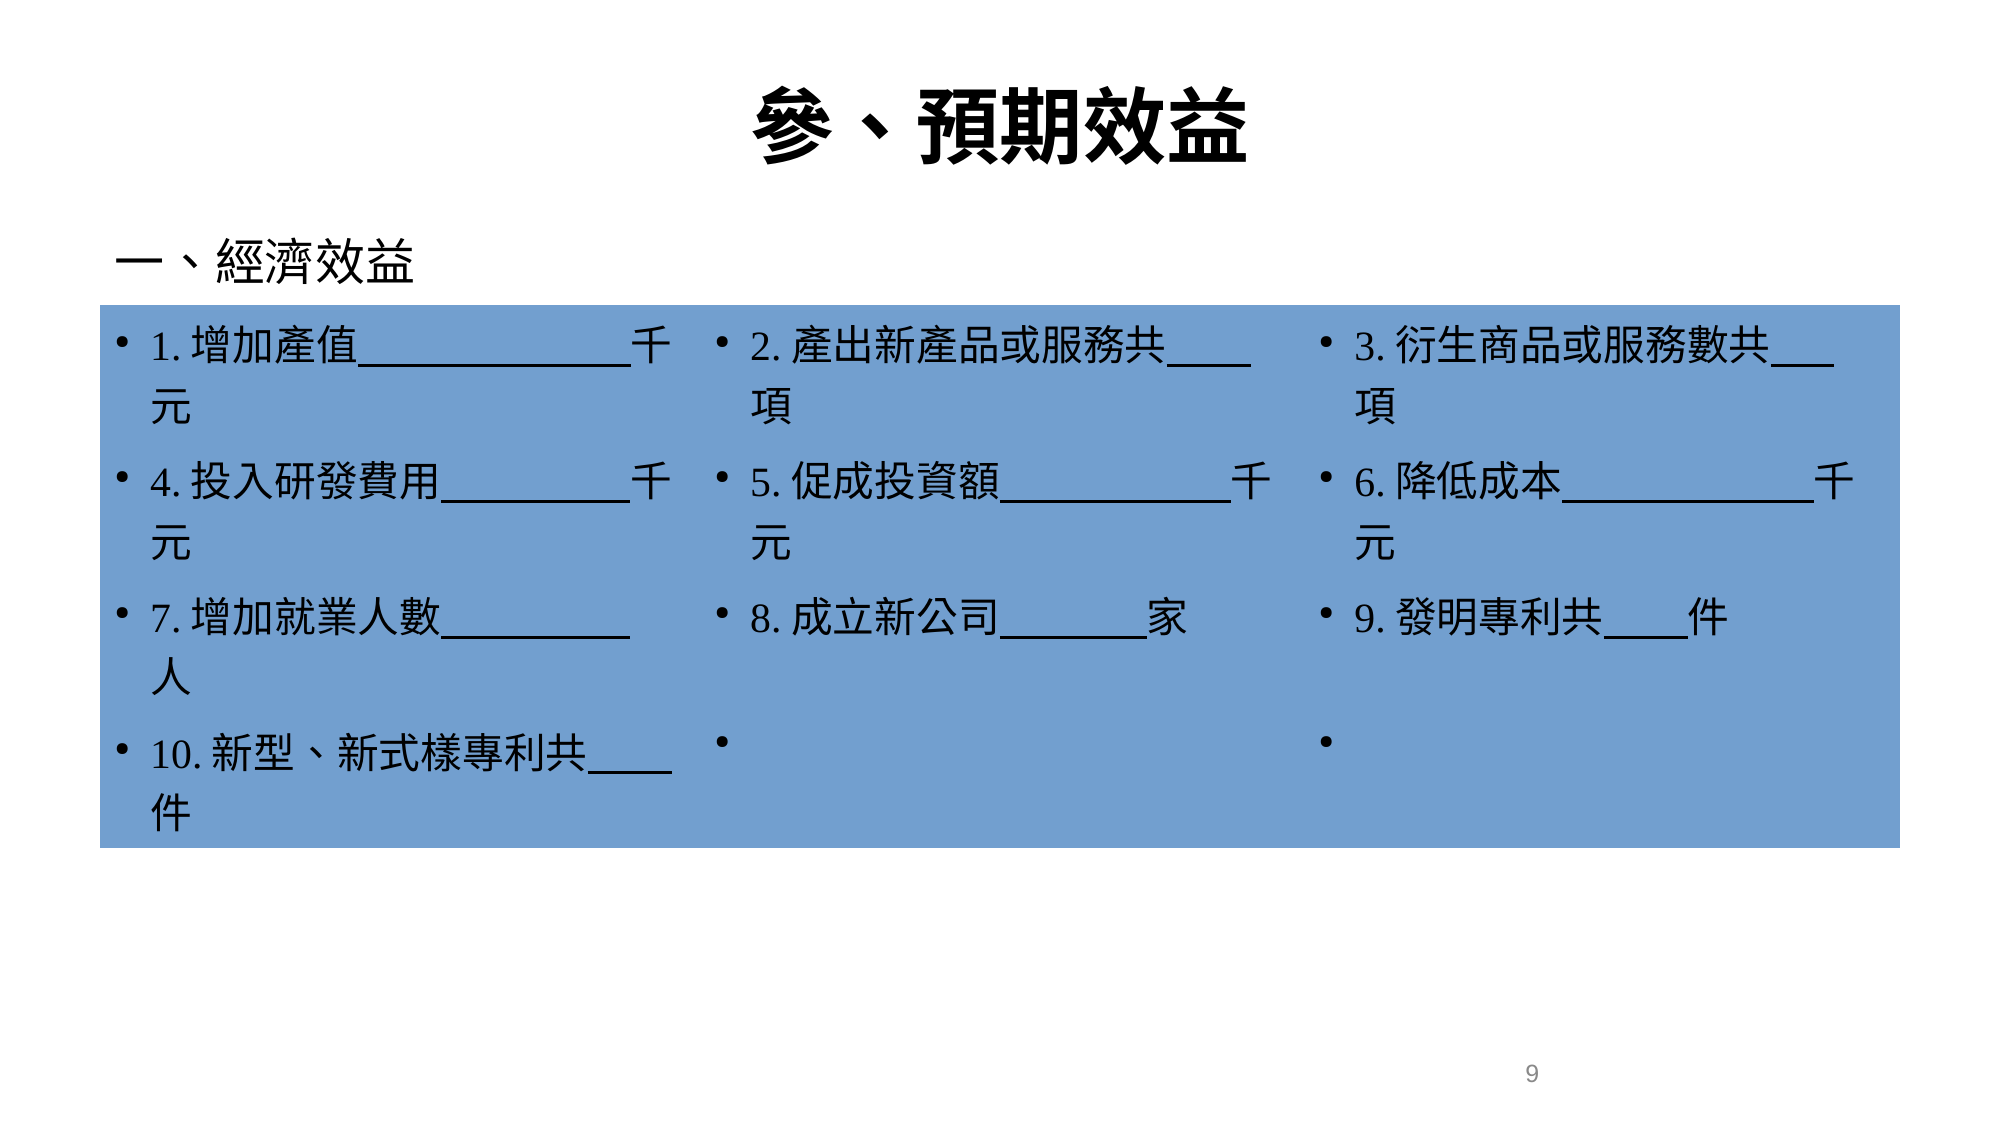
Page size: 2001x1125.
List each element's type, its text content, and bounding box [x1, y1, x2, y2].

table_cell 10.新型、新式樣專利共 件 [100, 712, 700, 848]
table_cell 9.發明專利共 件 [1304, 577, 1900, 712]
table_header 3.衍生商品或服務數共 項 [1304, 305, 1900, 441]
text_box 9 [1510, 1042, 1977, 1103]
table_cell 7.增加就業人數 人 [100, 577, 700, 712]
table_header 2.產出新產品或服務共 項 [700, 305, 1304, 441]
table_header 1.增加產值 千元 [100, 305, 700, 441]
table_cell [1304, 712, 1900, 848]
table_cell 4.投入研發費用 千元 [100, 441, 700, 577]
table_cell 6.降低成本 千元 [1304, 441, 1900, 577]
title 參、預期效益 [99, 45, 1900, 204]
table_cell 8.成立新公司 家 [700, 577, 1304, 712]
table_cell 5.促成投資額 千元 [700, 441, 1304, 577]
table_cell [700, 712, 1304, 848]
list 一、經濟效益 說明： 1. 列出效益來源或計算方式。 2. 應客觀評估，並作為本計畫驗收成果之參考，若無請填「0」。 [99, 223, 1900, 1006]
